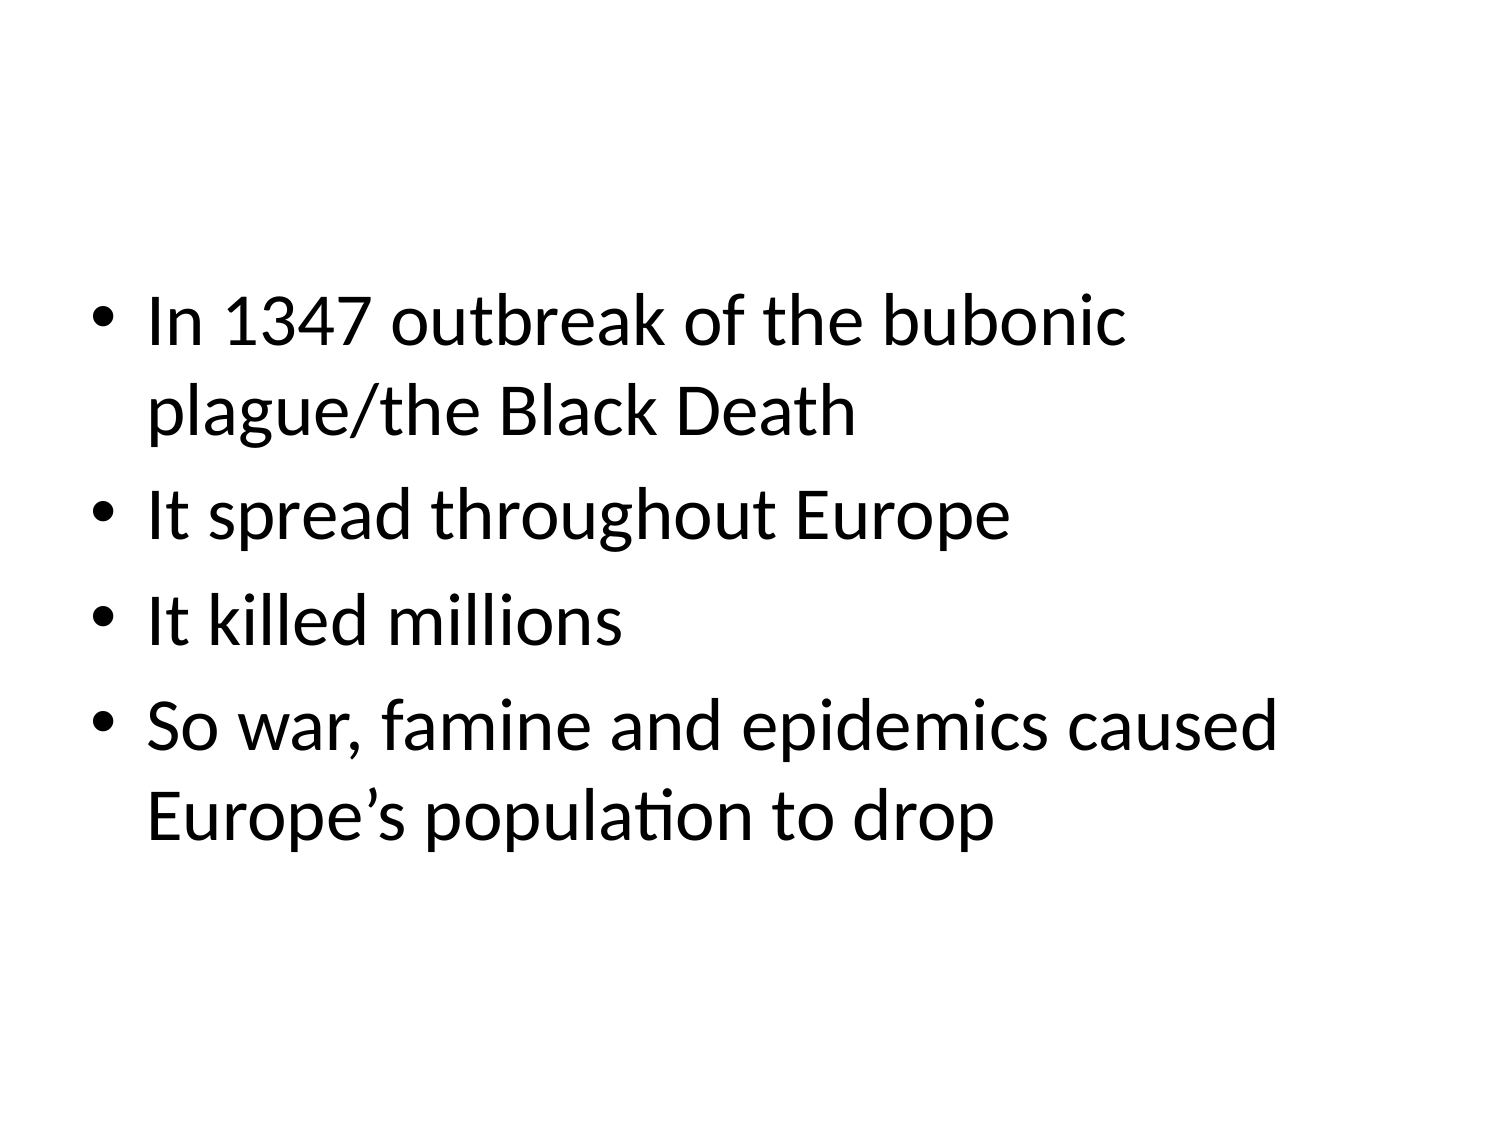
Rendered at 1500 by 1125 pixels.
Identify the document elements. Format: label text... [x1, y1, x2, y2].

list In 1347 outbreak of the bubonic plague/the Black Death It spread throughout Europe It killed millions So war, famine and epidemics caused Europe’s population to drop [75, 262, 1425, 1005]
